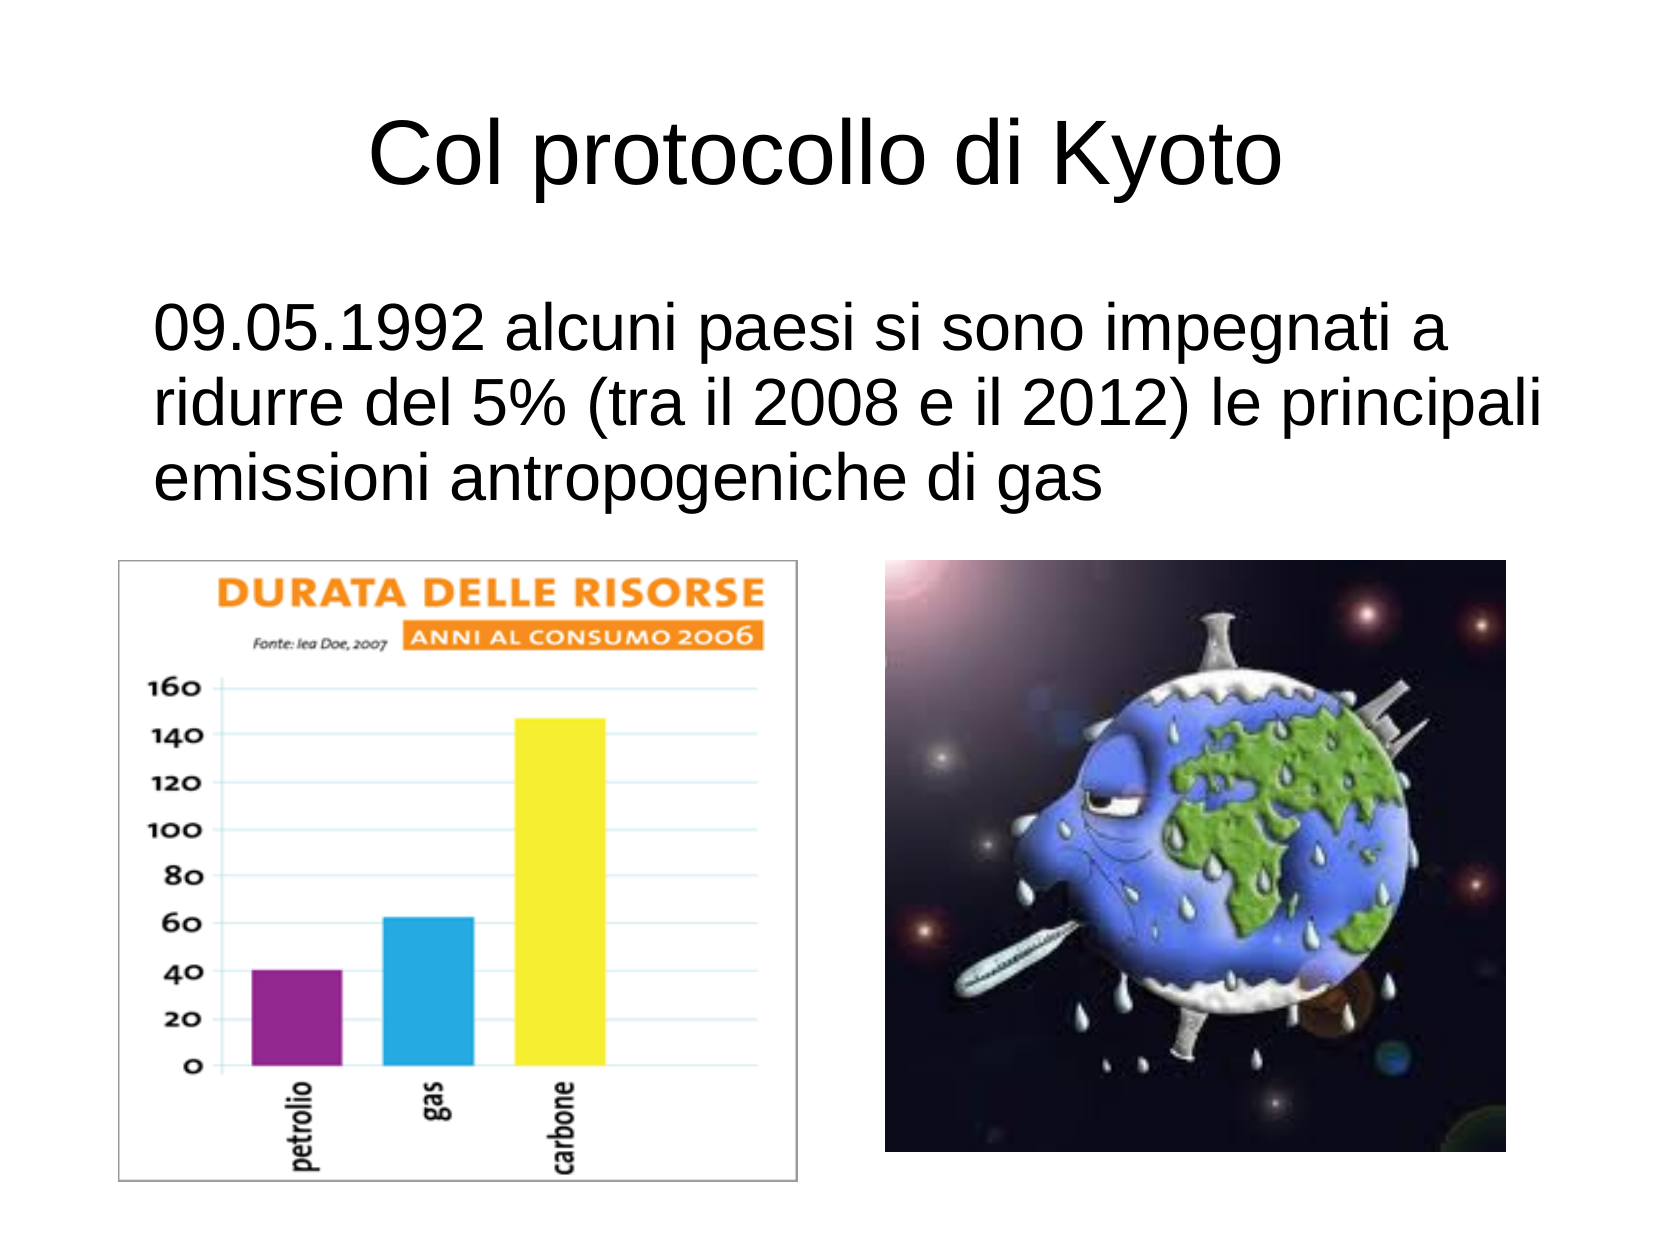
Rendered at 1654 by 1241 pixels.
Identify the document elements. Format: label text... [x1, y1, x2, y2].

picture [885, 560, 1506, 1152]
picture [118, 560, 798, 1182]
title Col protocollo di Kyoto [82, 49, 1571, 257]
list 09.05.1992 alcuni paesi si sono impegnati a ridurre del 5% (tra il 2008 e il 2012) le principali emissioni antropogeniche di gas [82, 290, 1571, 1109]
